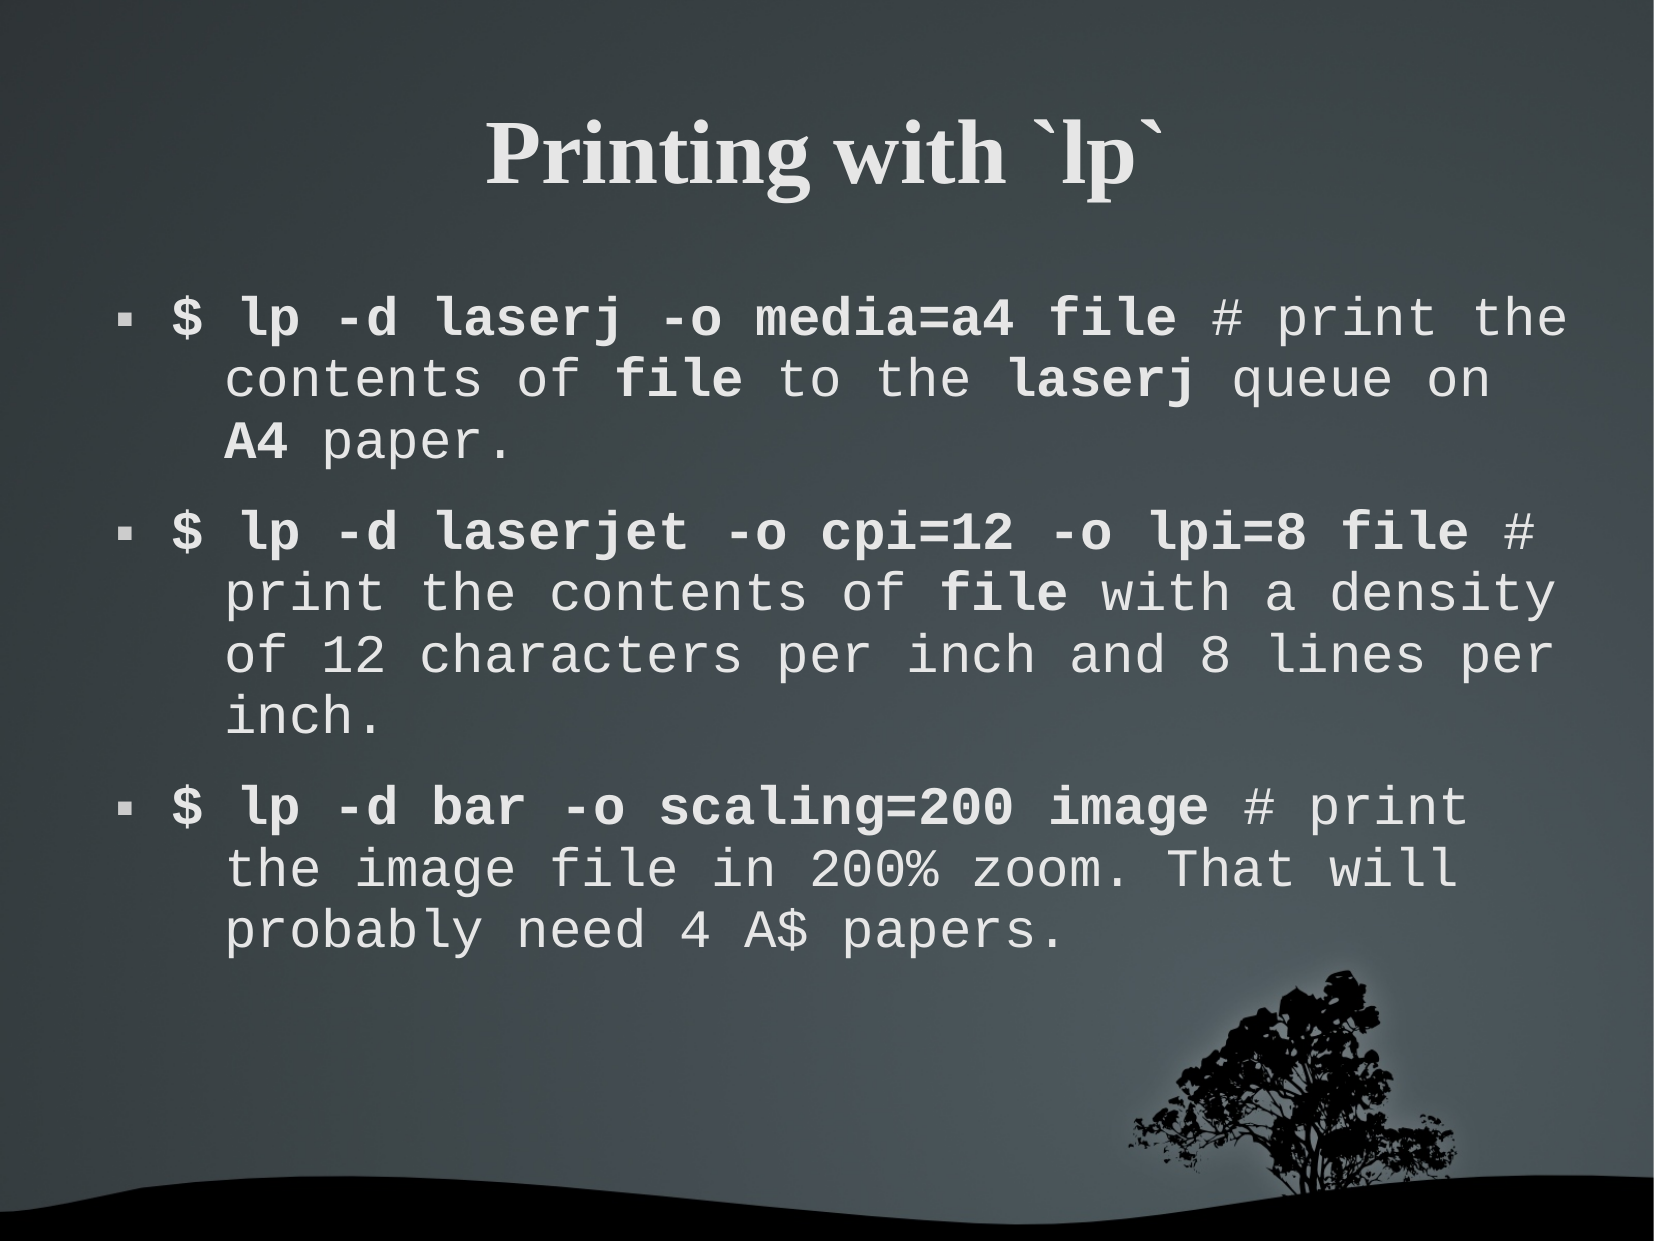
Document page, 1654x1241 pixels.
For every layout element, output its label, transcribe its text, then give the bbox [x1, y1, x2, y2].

title Printing with `lp` [82, 49, 1571, 257]
picture [0, 0, 1654, 1241]
list $ lp -d laserj -o media=a4 file # print the contents of file to the laserj queue on Α4 paper. $ lp -d laserjet -o cpi=12 -o lpi=8 file # print the contents of file with a density of 12 characters per inch and 8 lines per inch. $ lp -d bar -o scaling=200 image # print the image file in 200% zoom. That will probably need 4 A$ papers. [82, 290, 1571, 1109]
